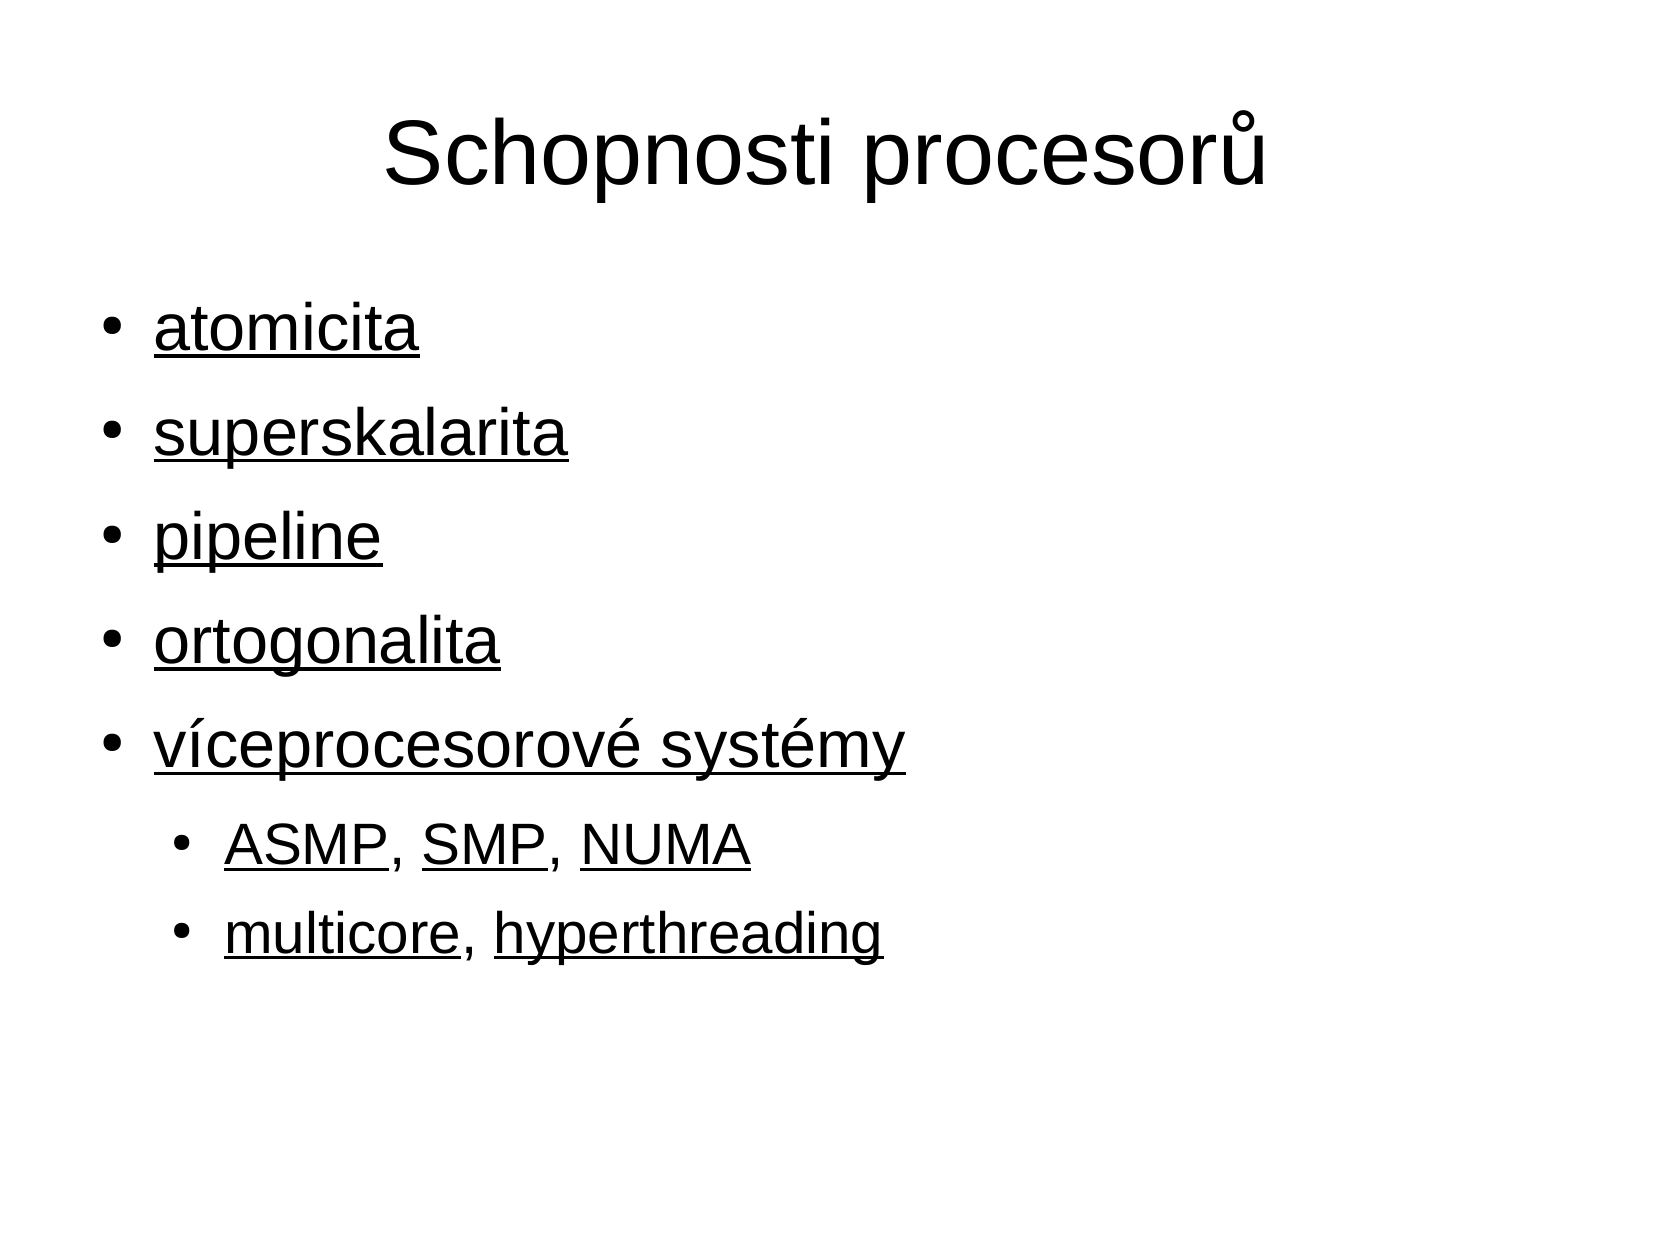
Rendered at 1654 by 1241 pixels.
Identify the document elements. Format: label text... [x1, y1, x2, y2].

list atomicita superskalarita pipeline ortogonalita víceprocesorové systémy ASMP, SMP, NUMA multicore, hyperthreading [82, 290, 1571, 1010]
title Schopnosti procesorů [82, 49, 1571, 257]
